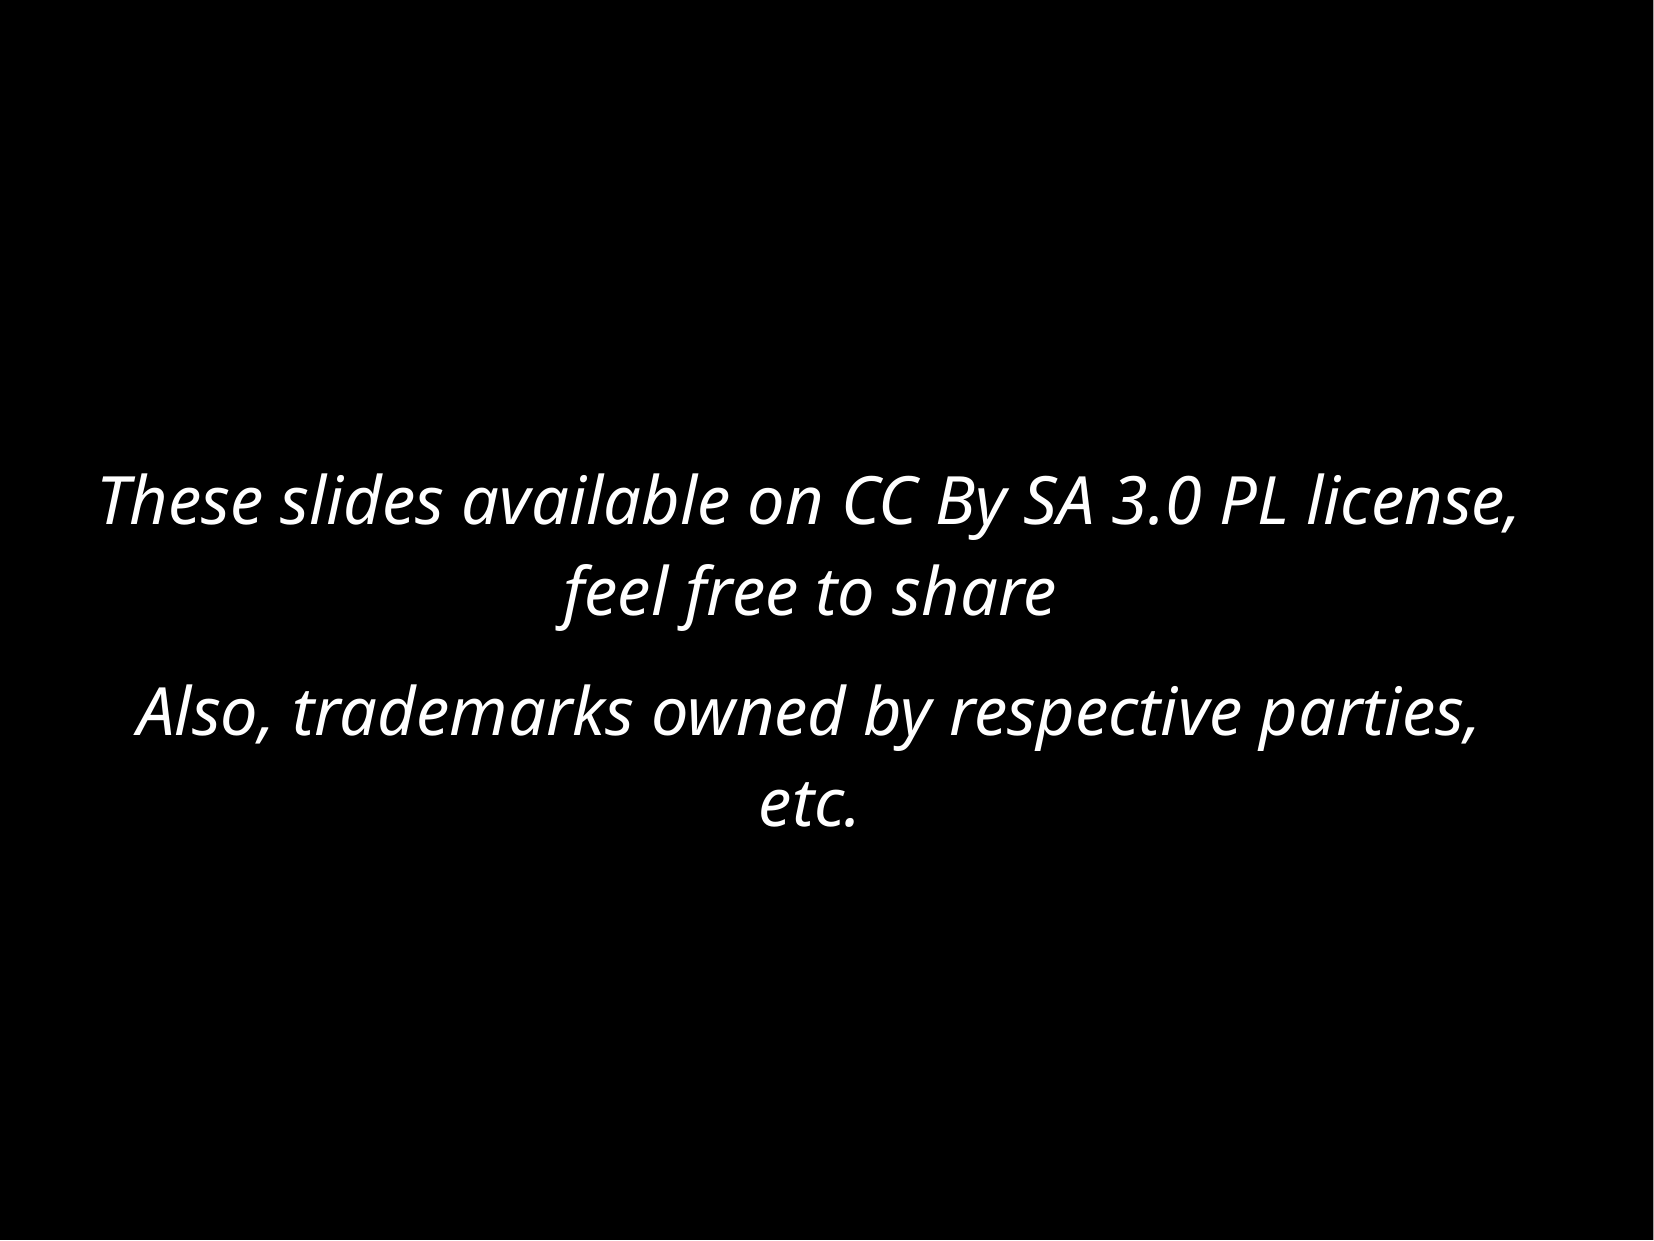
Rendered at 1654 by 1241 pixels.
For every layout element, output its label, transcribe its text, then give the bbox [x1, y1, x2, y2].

list These slides available on CC By SA 3.0 PL license, feel free to share Also, trademarks owned by respective parties, etc. [82, 290, 1538, 1010]
